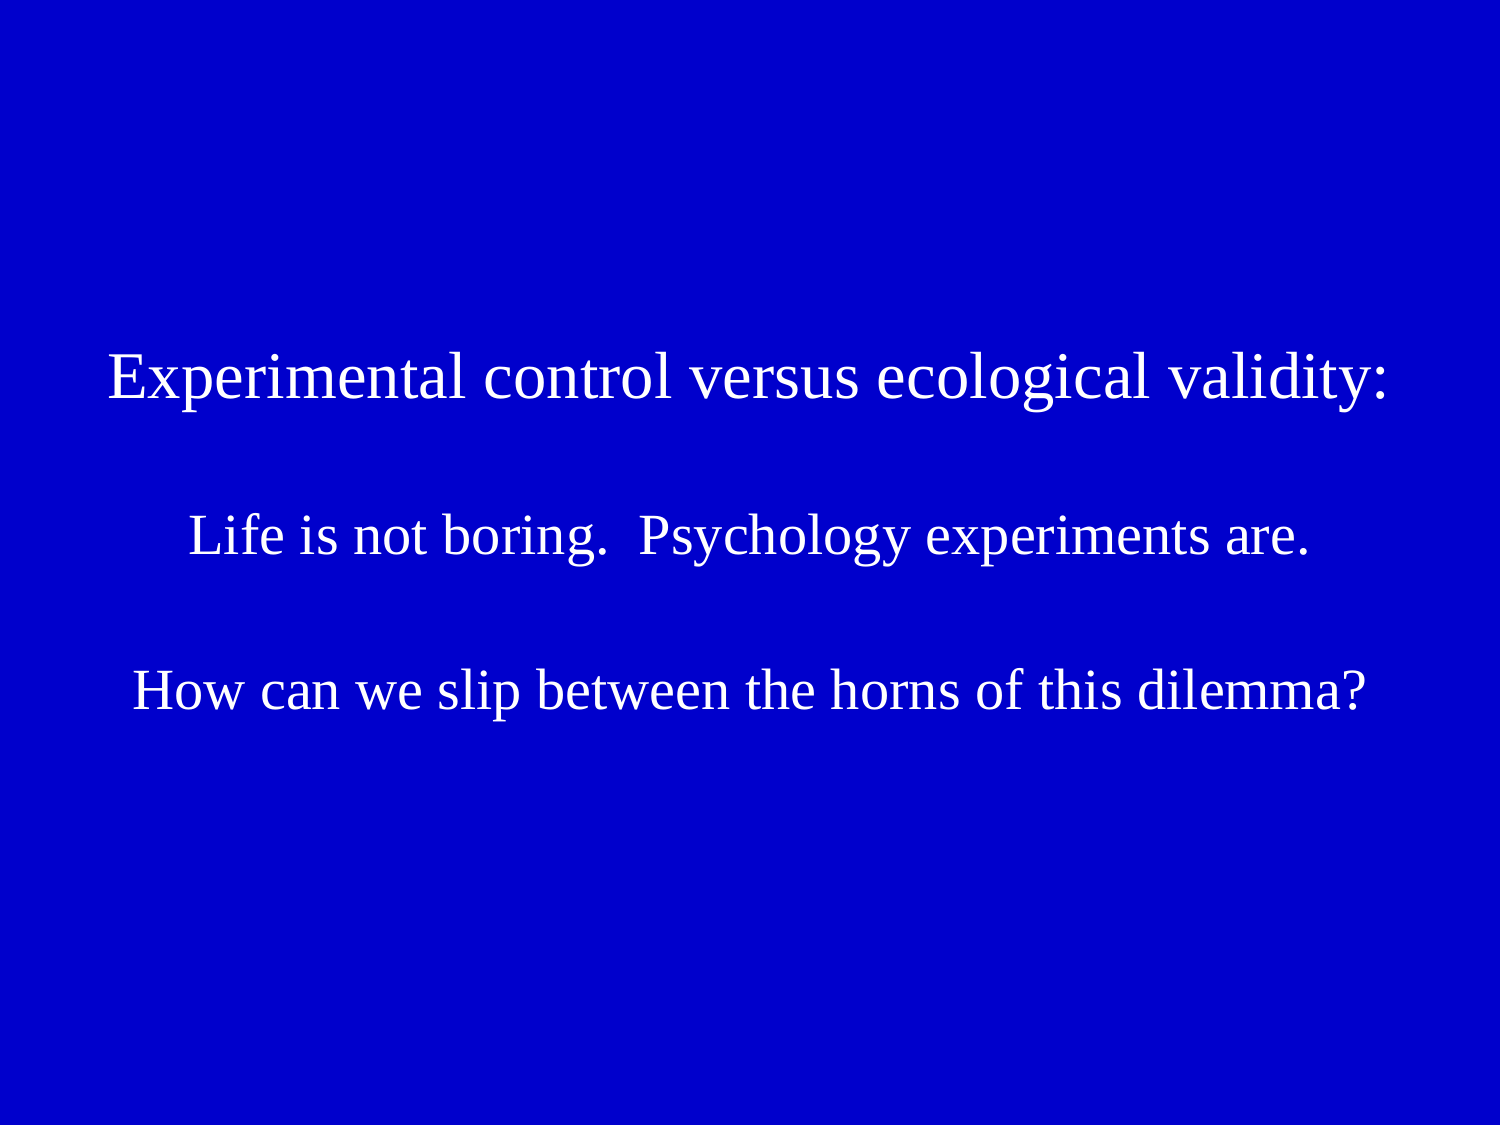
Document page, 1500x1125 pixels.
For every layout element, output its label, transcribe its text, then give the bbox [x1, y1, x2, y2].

title Experimental control versus ecological validity: Life is not boring. Psychology experiments are. How can we slip between the horns of this dilemma? [83, 293, 1417, 753]
